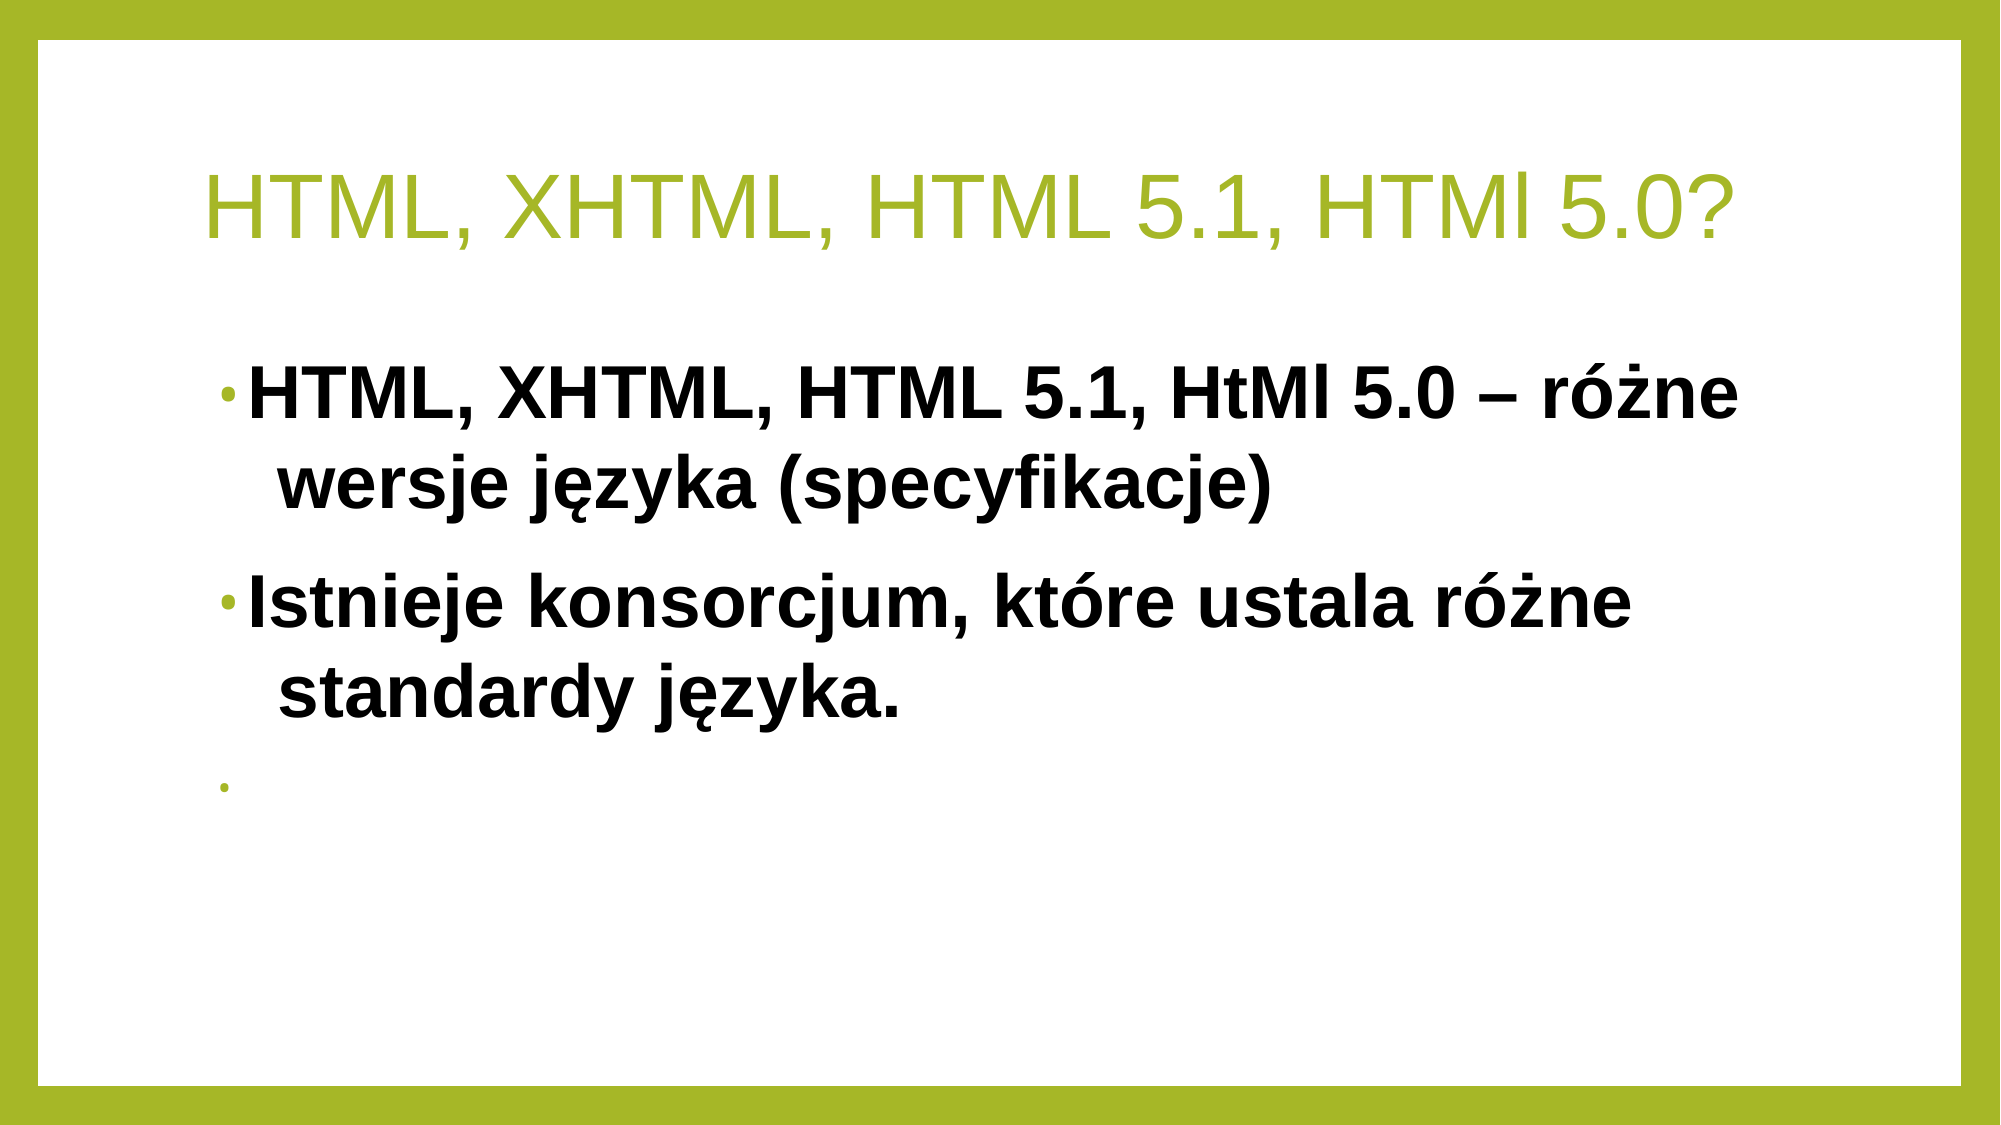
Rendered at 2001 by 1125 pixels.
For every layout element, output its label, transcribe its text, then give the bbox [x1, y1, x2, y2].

title HTML, XHTML, HTML 5.1, HTMl 5.0? [187, 99, 1808, 323]
list HTML, XHTML, HTML 5.1, HtMl 5.0 – różne wersje języka (specyfikacje) Istnieje konsorcjum, które ustala różne standardy języka. [187, 337, 1808, 1000]
